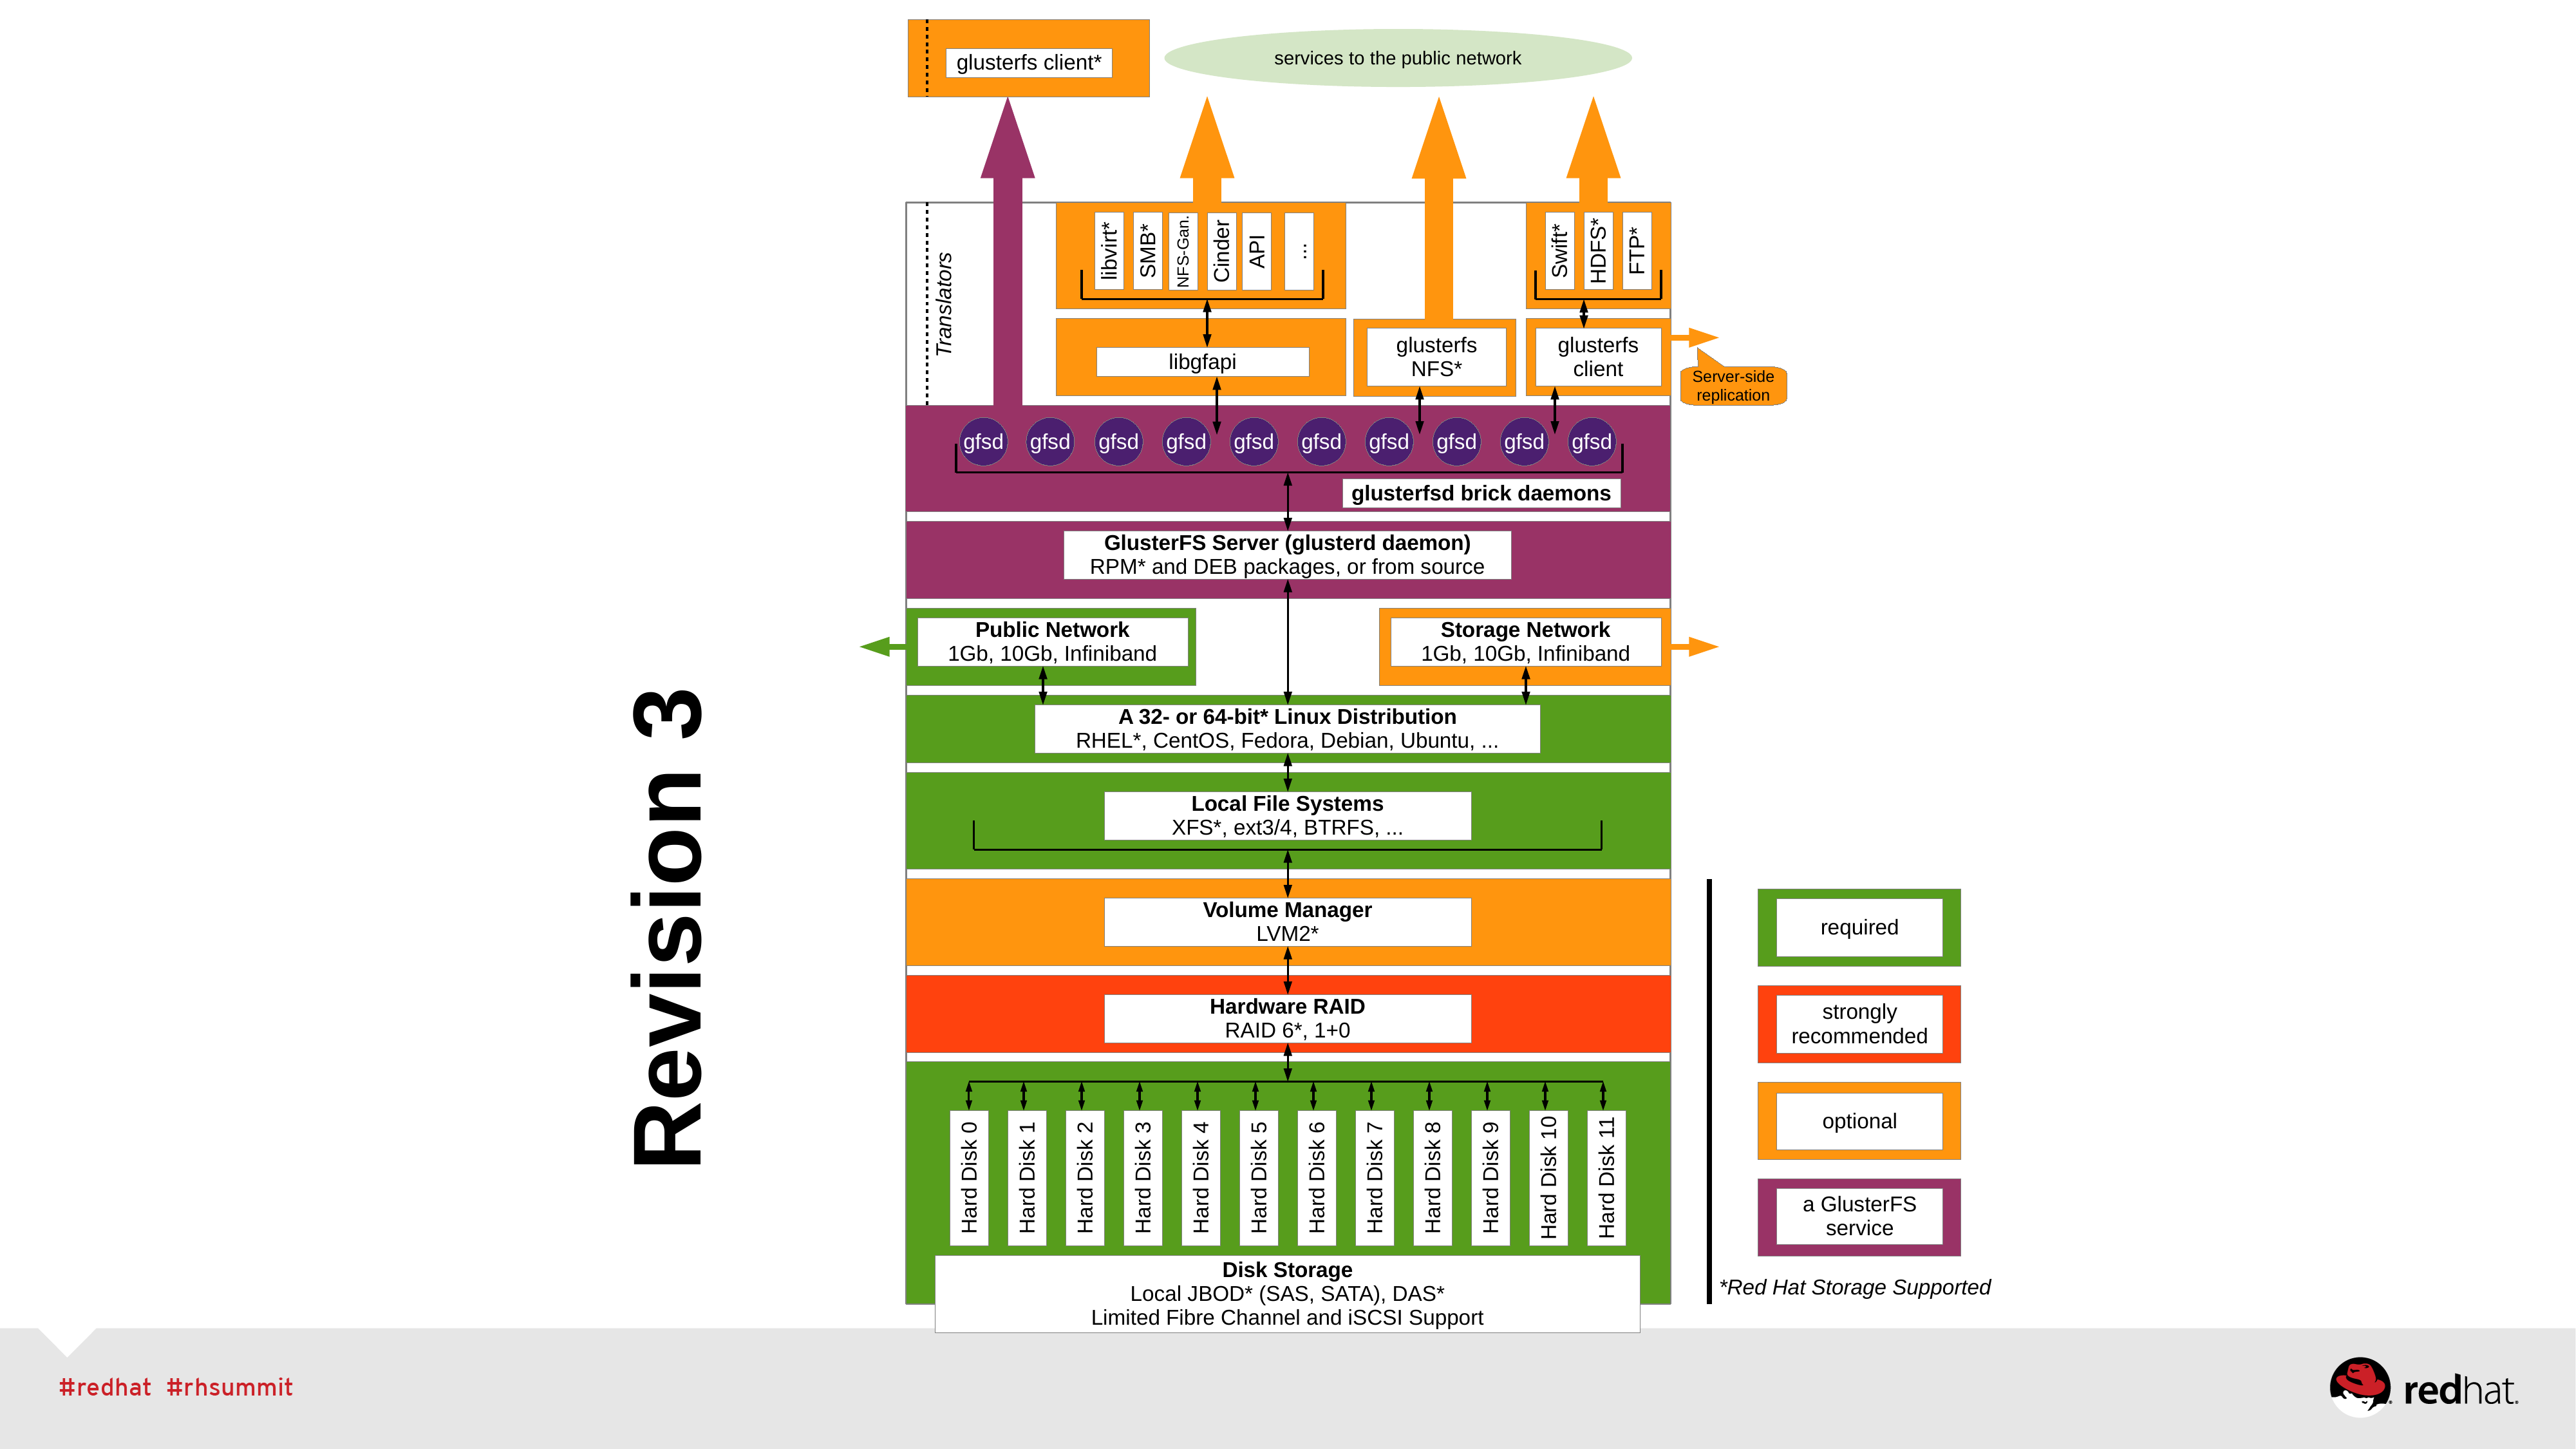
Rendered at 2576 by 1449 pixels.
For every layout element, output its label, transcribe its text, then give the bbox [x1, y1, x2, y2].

text_box gfsd [1365, 417, 1414, 466]
text_box Translators [927, 242, 961, 368]
text_box Cinder [1207, 213, 1237, 290]
text_box gfsd [1162, 417, 1211, 466]
text_box Hard Disk 7 [1355, 1110, 1395, 1246]
text_box libvirt* [1095, 212, 1124, 290]
text_box gfsd [1095, 417, 1143, 466]
text_box Server-side replication [1680, 347, 1787, 406]
text_box GlusterFS Server (glusterd daemon) RPM* and DEB packages, or from source [1064, 531, 1512, 580]
text_box [905, 202, 1671, 1304]
text_box ... [1284, 213, 1314, 290]
text_box Hard Disk 11 [1587, 1110, 1626, 1246]
text_box API [1242, 213, 1272, 290]
text_box gfsd [959, 417, 1008, 466]
text_box glusterfsd brick daemons [1342, 478, 1621, 508]
text_box glusterfs client* [946, 48, 1113, 78]
text_box a GlusterFS service [1776, 1188, 1943, 1245]
text_box [1758, 985, 1961, 1063]
text_box Hard Disk 2 [1066, 1110, 1105, 1246]
text_box [1758, 889, 1961, 967]
text_box Hard Disk 10 [1529, 1110, 1568, 1246]
text_box Hard Disk 4 [1181, 1110, 1221, 1246]
text_box gfsd [1297, 417, 1346, 466]
text_box gfsd [1433, 417, 1481, 466]
text_box Hard Disk 9 [1471, 1110, 1510, 1246]
text_box Swift* [1545, 212, 1575, 290]
text_box Public Network 1Gb, 10Gb, Infiniband [917, 618, 1189, 667]
text_box [1758, 1179, 1961, 1256]
text_box gfsd [1230, 417, 1279, 466]
text_box glusterfs client [1536, 328, 1662, 386]
text_box A 32- or 64-bit* Linux Distribution RHEL*, CentOS, Fedora, Debian, Ubuntu, ... [1035, 705, 1541, 753]
text_box Volume Manager LVM2* [1104, 898, 1472, 947]
text_box Hard Disk 1 [1008, 1110, 1047, 1246]
text_box glusterfs NFS* [1367, 328, 1507, 386]
picture [0, 0, 2576, 1449]
text_box Disk Storage Local JBOD* (SAS, SATA), DAS* Limited Fibre Channel and iSCSI Support [935, 1255, 1641, 1333]
text_box optional [1776, 1093, 1943, 1150]
text_box Hardware RAID RAID 6*, 1+0 [1104, 994, 1472, 1043]
text_box FTP* [1622, 212, 1652, 290]
text_box Local File Systems XFS*, ext3/4, BTRFS, ... [1104, 791, 1472, 840]
text_box required [1776, 898, 1943, 957]
text_box *Red Hat Storage Supported [1709, 1271, 2002, 1305]
text_box NFS-Gan. [1169, 213, 1198, 290]
text_box SMB* [1133, 212, 1163, 290]
text_box gfsd [1568, 417, 1617, 466]
text_box [908, 19, 1150, 97]
text_box strongly recommended [1776, 995, 1943, 1054]
text_box Hard Disk 3 [1123, 1110, 1163, 1246]
text_box Hard Disk 6 [1297, 1110, 1337, 1246]
text_box Hard Disk 0 [950, 1110, 989, 1246]
text_box libgfapi [1096, 347, 1310, 377]
text_box gfsd [1500, 417, 1549, 466]
text_box Storage Network 1Gb, 10Gb, Infiniband [1391, 618, 1662, 667]
text_box gfsd [1026, 417, 1075, 466]
text_box [1758, 1082, 1961, 1160]
text_box Hard Disk 8 [1413, 1110, 1453, 1246]
text_box services to the public network [1164, 28, 1633, 88]
text_box Hard Disk 5 [1239, 1110, 1279, 1246]
text_box HDFS* [1584, 212, 1613, 290]
text_box Revision 3 [608, 677, 726, 1181]
